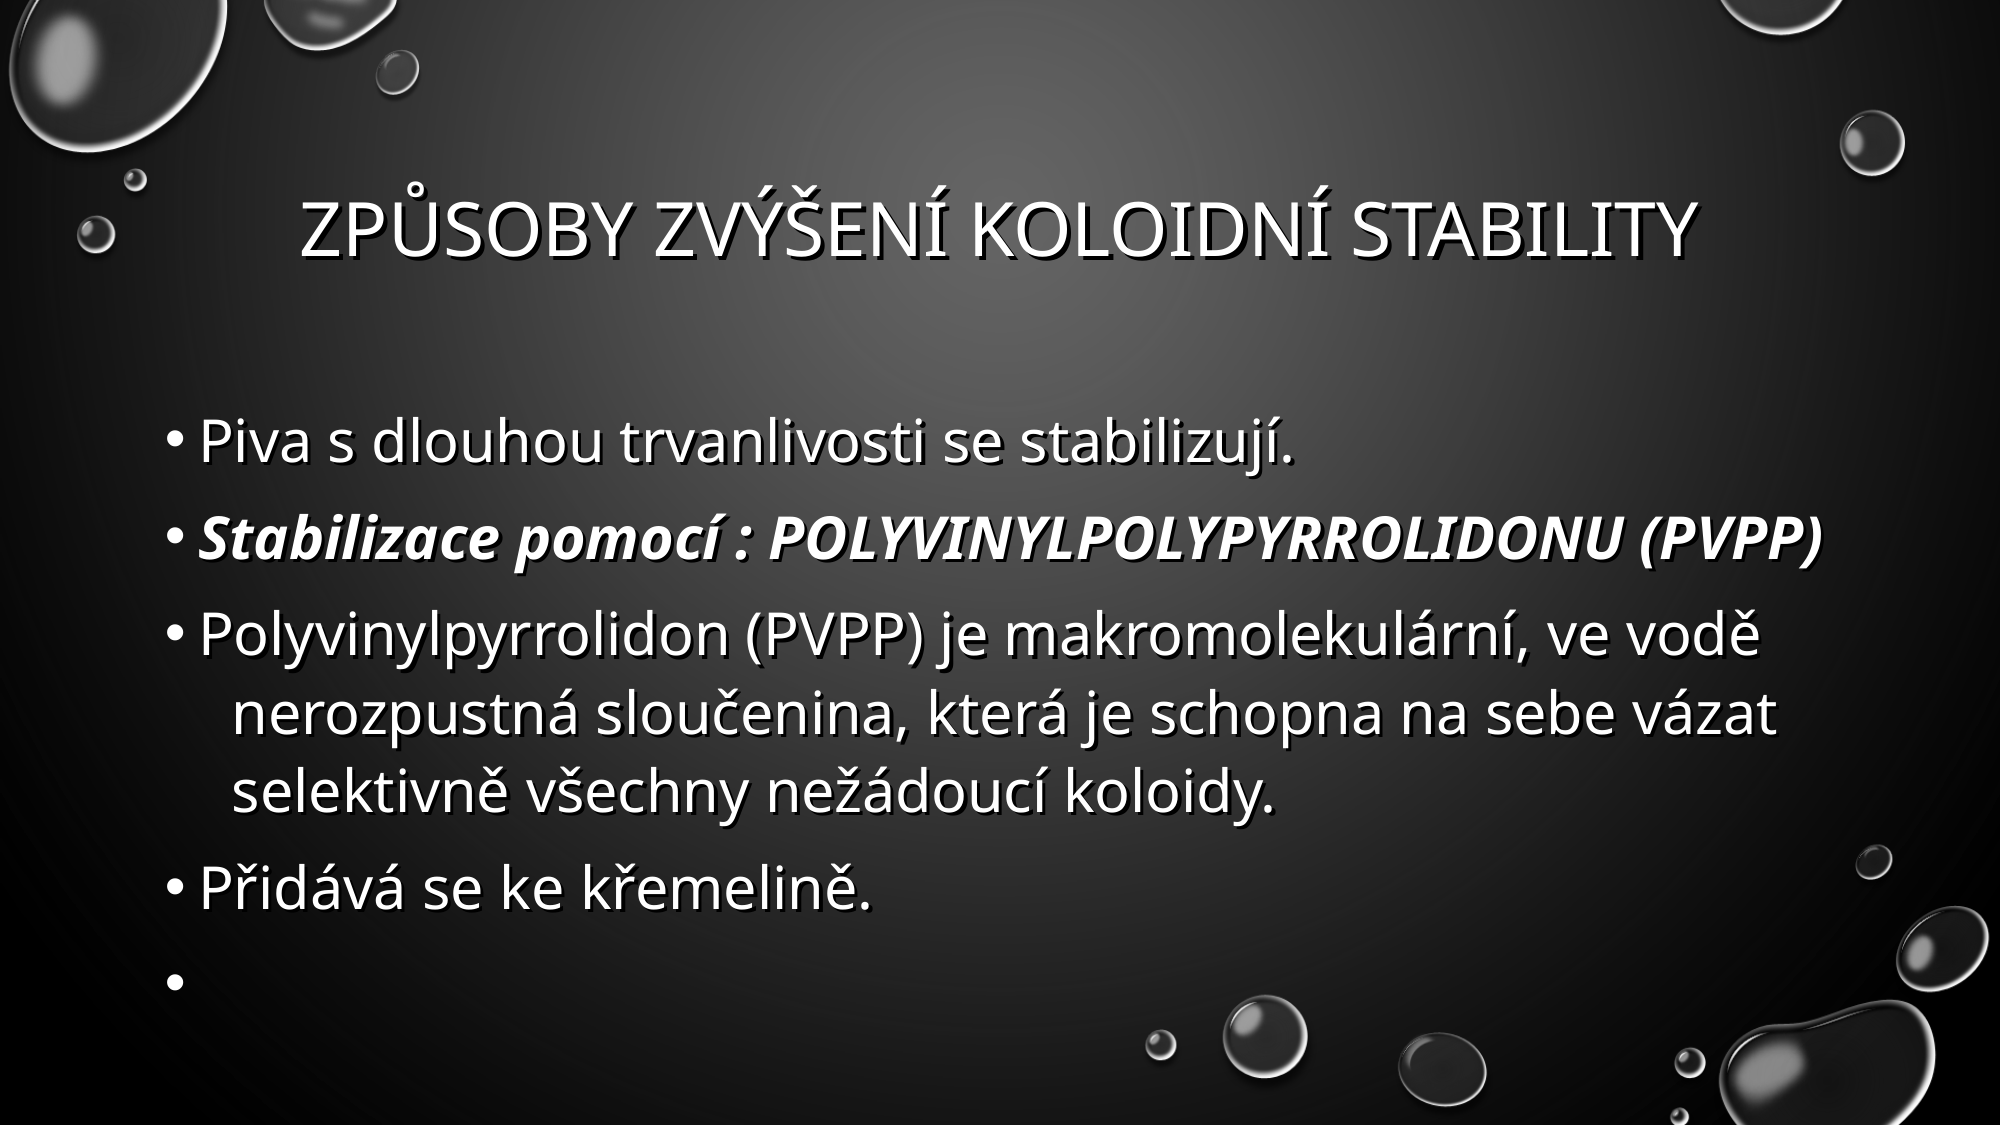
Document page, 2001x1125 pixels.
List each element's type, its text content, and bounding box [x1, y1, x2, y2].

title Způsoby zvýšení koloidní stability [149, 101, 1851, 364]
list Piva s dlouhou trvanlivosti se stabilizují. Stabilizace pomocí : Polyvinylpolypyrrolidonu (PVPP) Polyvinylpyrrolidon (PVPP) je makromolekulární, ve vodě nerozpustná sloučenina, která je schopna na sebe vázat selektivně všechny nežádoucí koloidy. Přidává se ke křemelině. [149, 388, 1850, 950]
